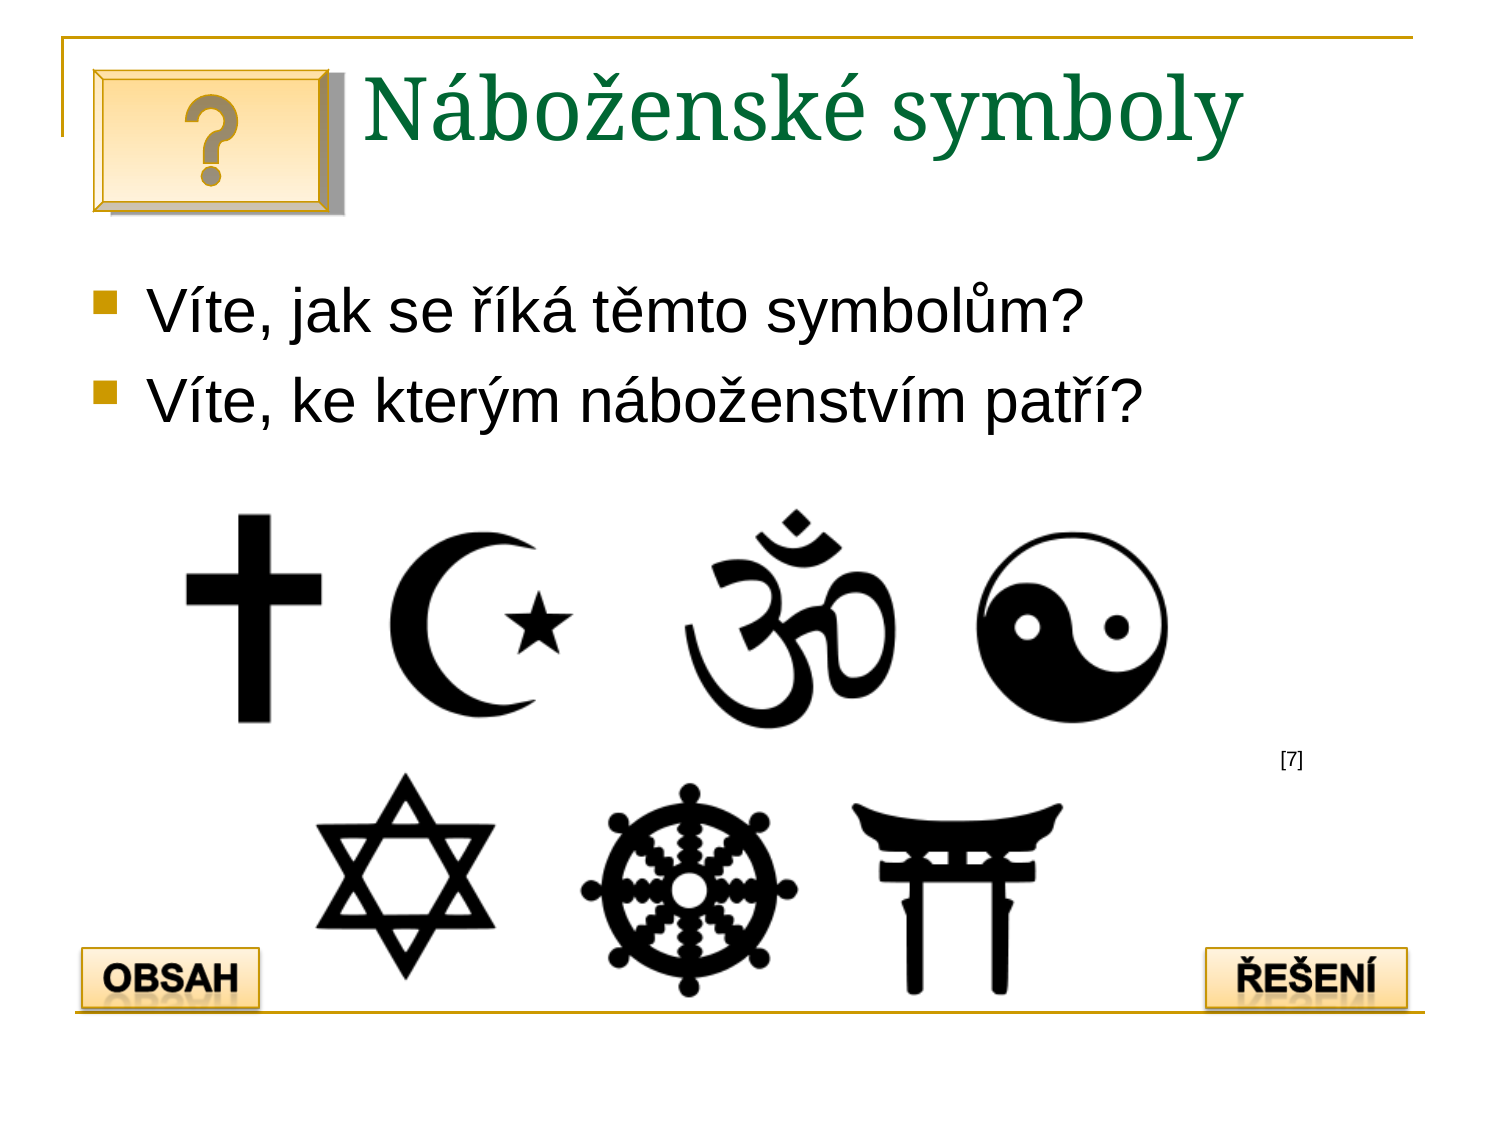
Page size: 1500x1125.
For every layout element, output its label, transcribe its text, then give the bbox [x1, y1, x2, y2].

text_box [7] [1265, 738, 1325, 779]
picture [292, 761, 528, 997]
picture [574, 773, 809, 1020]
picture [949, 515, 1208, 739]
list Víte, jak se říká těmto symbolům? Víte, ke kterým náboženstvím patří? [75, 262, 1235, 458]
picture [667, 503, 915, 739]
picture [832, 785, 1067, 1008]
title Náboženské symboly [75, 45, 1426, 233]
picture [69, 938, 272, 1055]
text_box [95, 70, 329, 211]
picture [140, 503, 586, 739]
picture [1197, 938, 1416, 1056]
